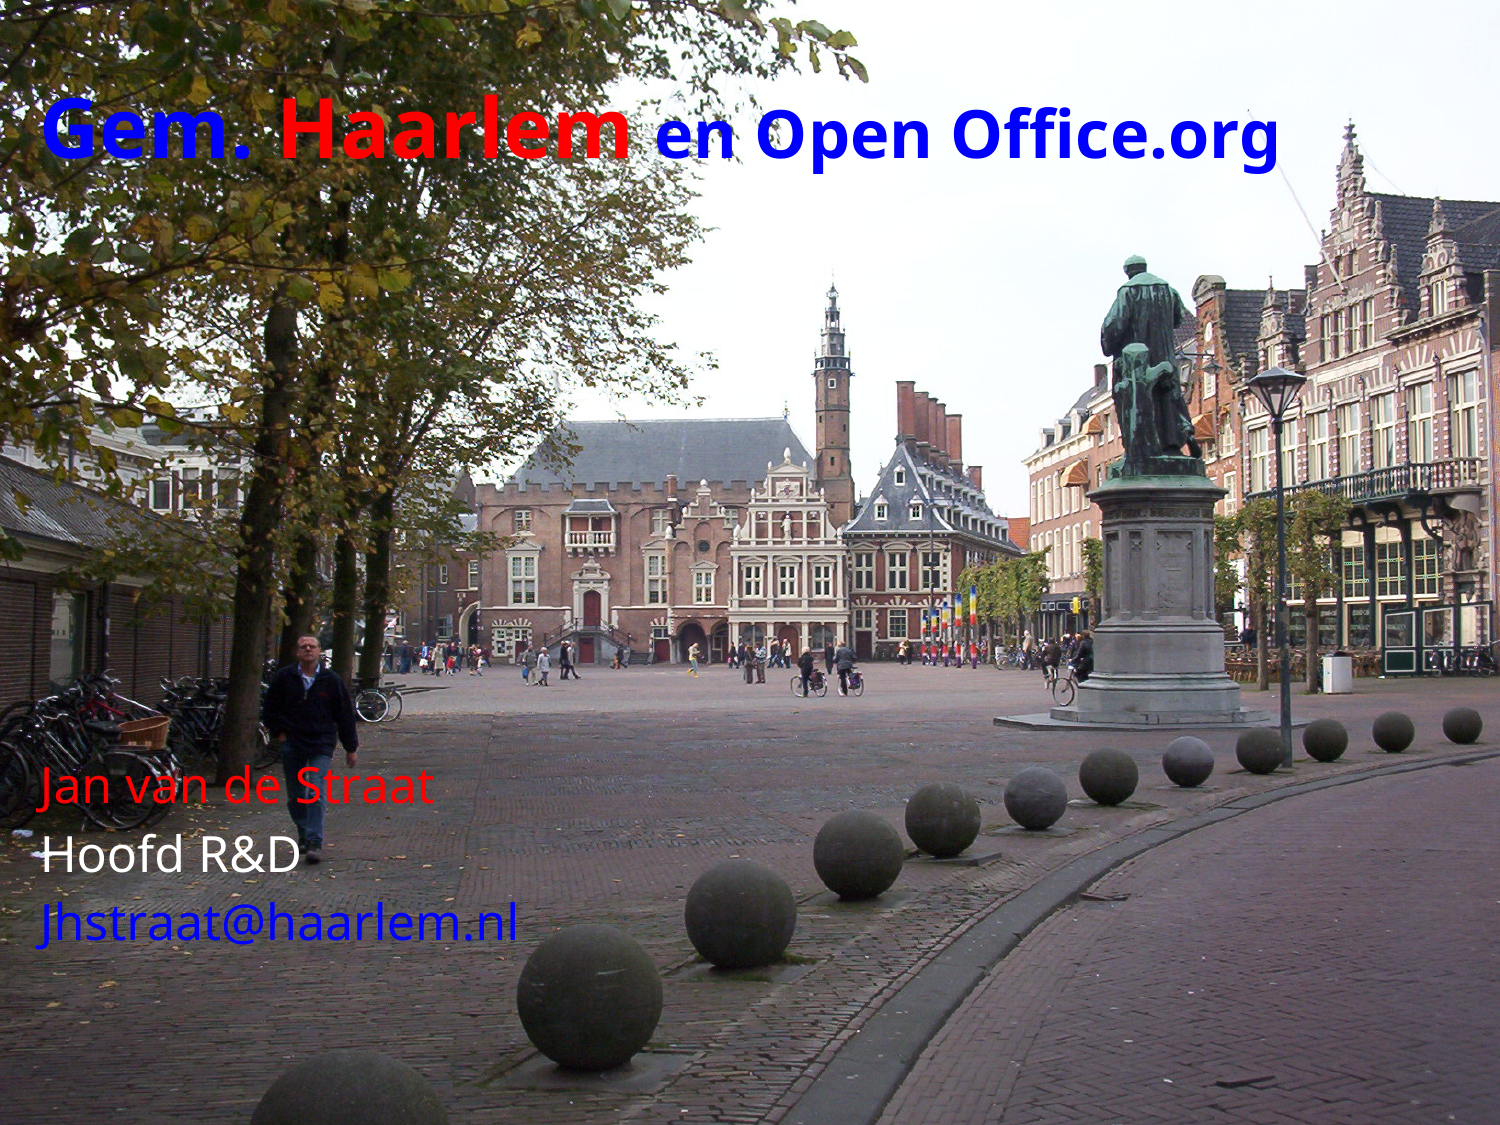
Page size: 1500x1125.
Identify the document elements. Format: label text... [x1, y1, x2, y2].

text_box Gem. Haarlem en Open Office.org [24, 62, 1500, 276]
picture [0, 0, 1500, 1125]
text_box Jan van de Straat Hoofd R&D Jhstraat@haarlem.nl [24, 742, 701, 963]
